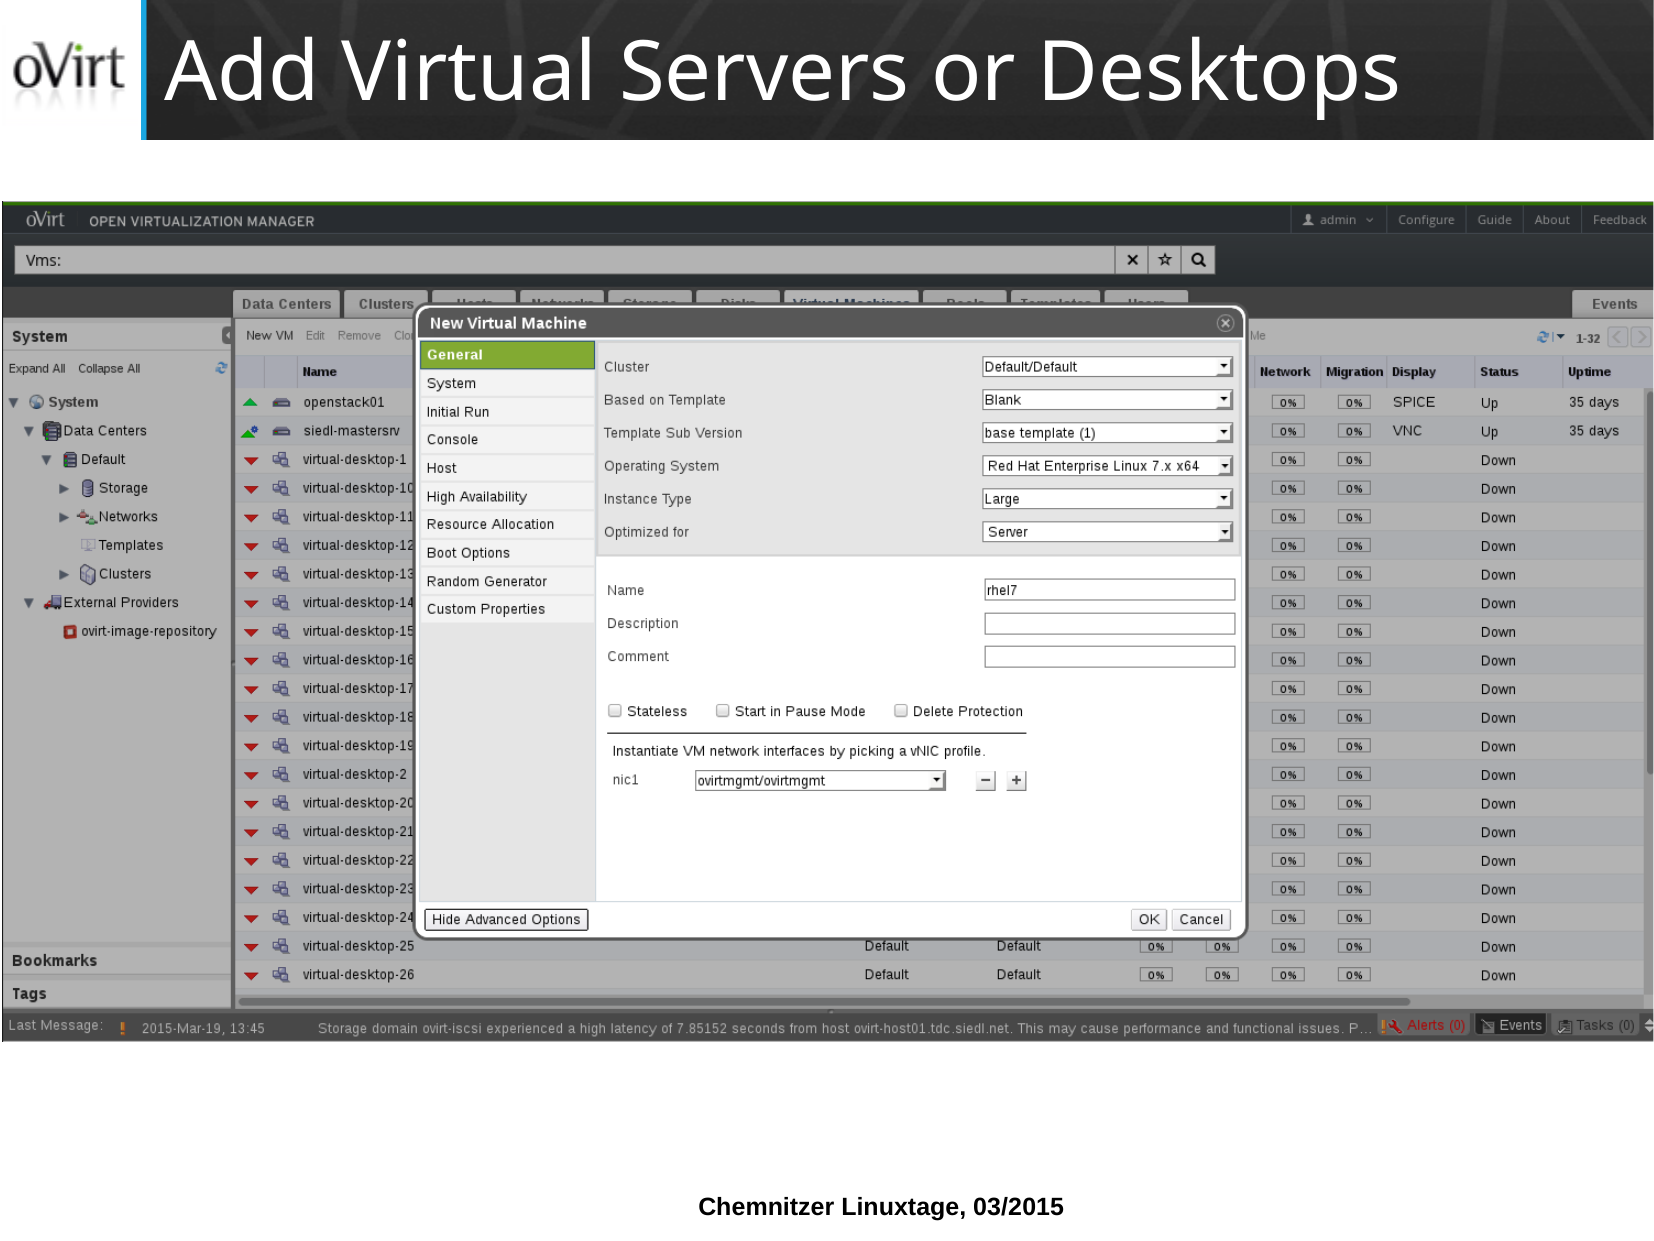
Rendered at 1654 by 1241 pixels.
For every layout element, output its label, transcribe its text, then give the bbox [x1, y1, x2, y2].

picture [2, 201, 1654, 1042]
title Add Virtual Servers or Desktops [164, 18, 1653, 119]
picture [0, 0, 1654, 140]
